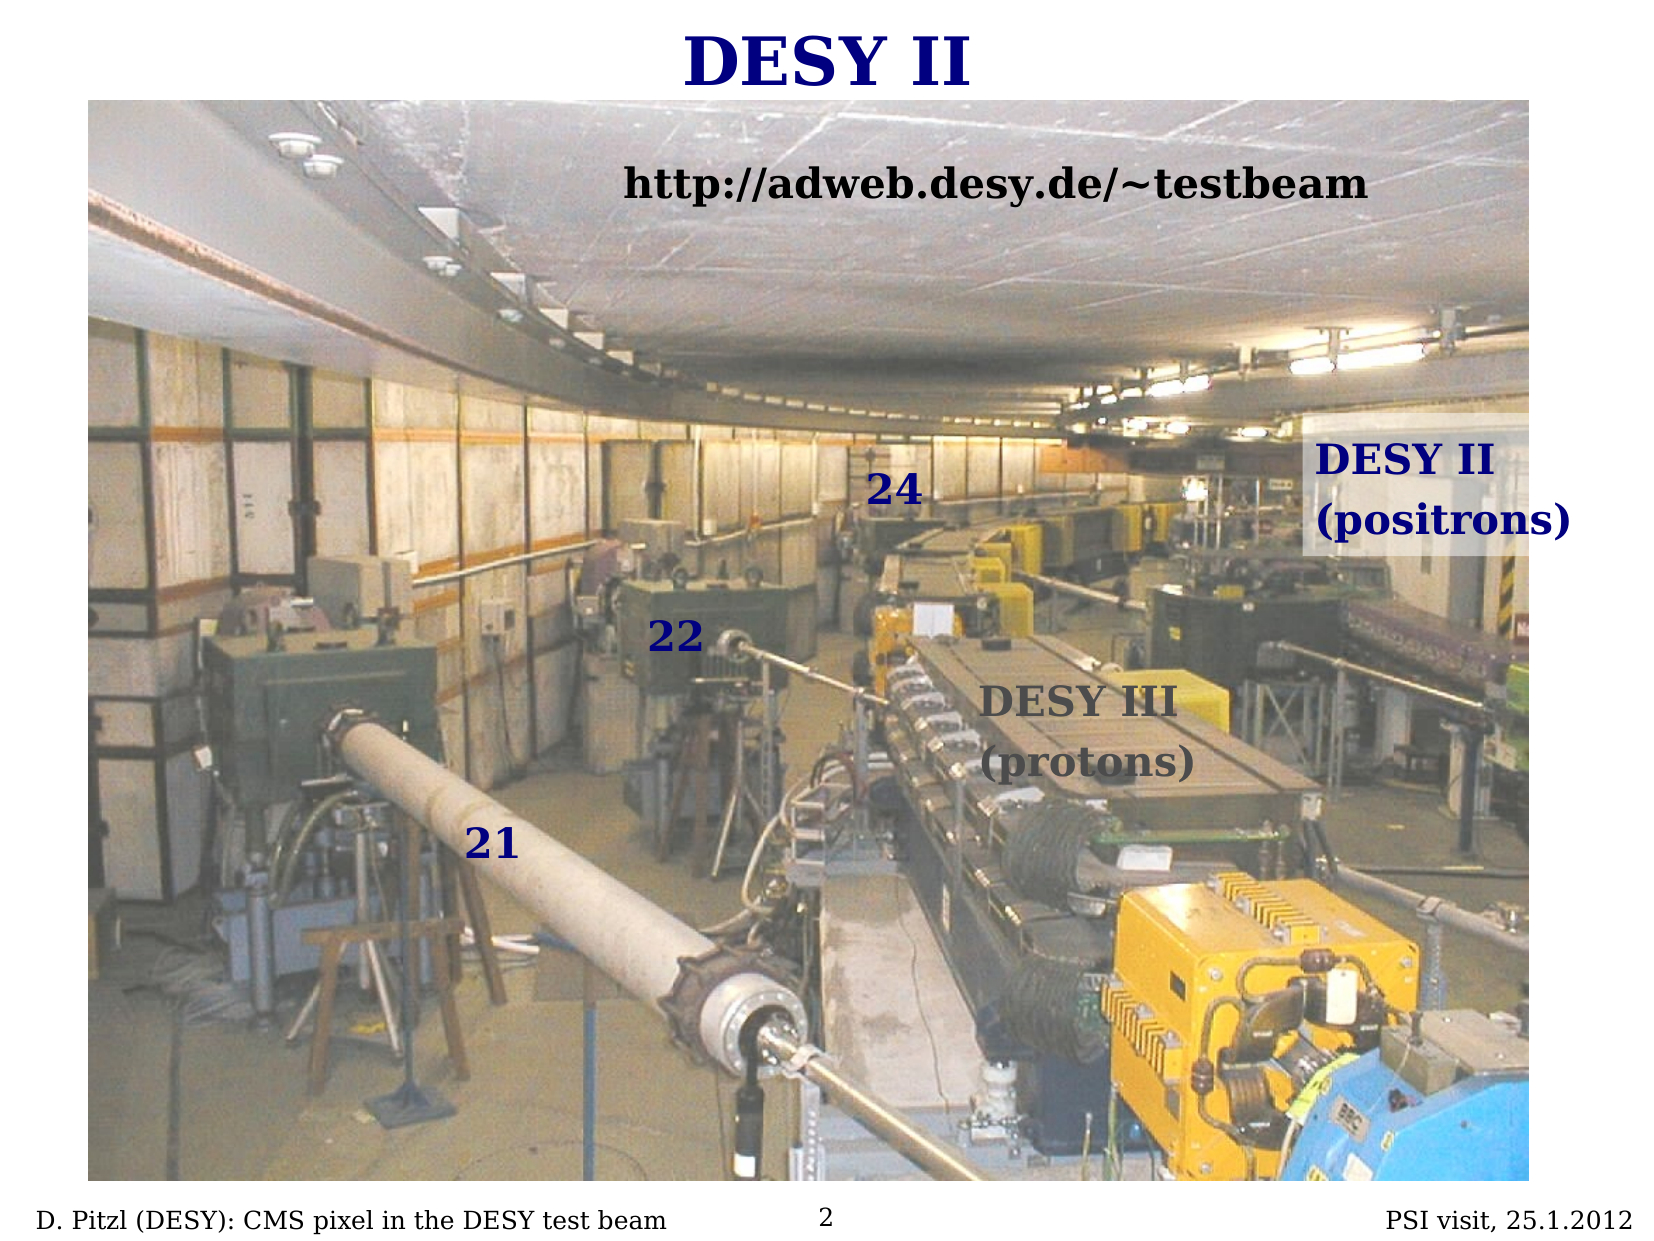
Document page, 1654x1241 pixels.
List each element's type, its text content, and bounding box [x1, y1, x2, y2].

text_box 24 [865, 454, 924, 504]
text_box DESY III (protons) [977, 666, 1215, 776]
text_box http://adweb.desy.de/~testbeam [623, 148, 1385, 198]
text_box 22 [647, 601, 706, 651]
text_box 21 [464, 808, 523, 858]
picture [88, 100, 1529, 1181]
text_box DESY II (positrons) [1302, 412, 1585, 546]
title DESY II [121, 22, 1534, 101]
